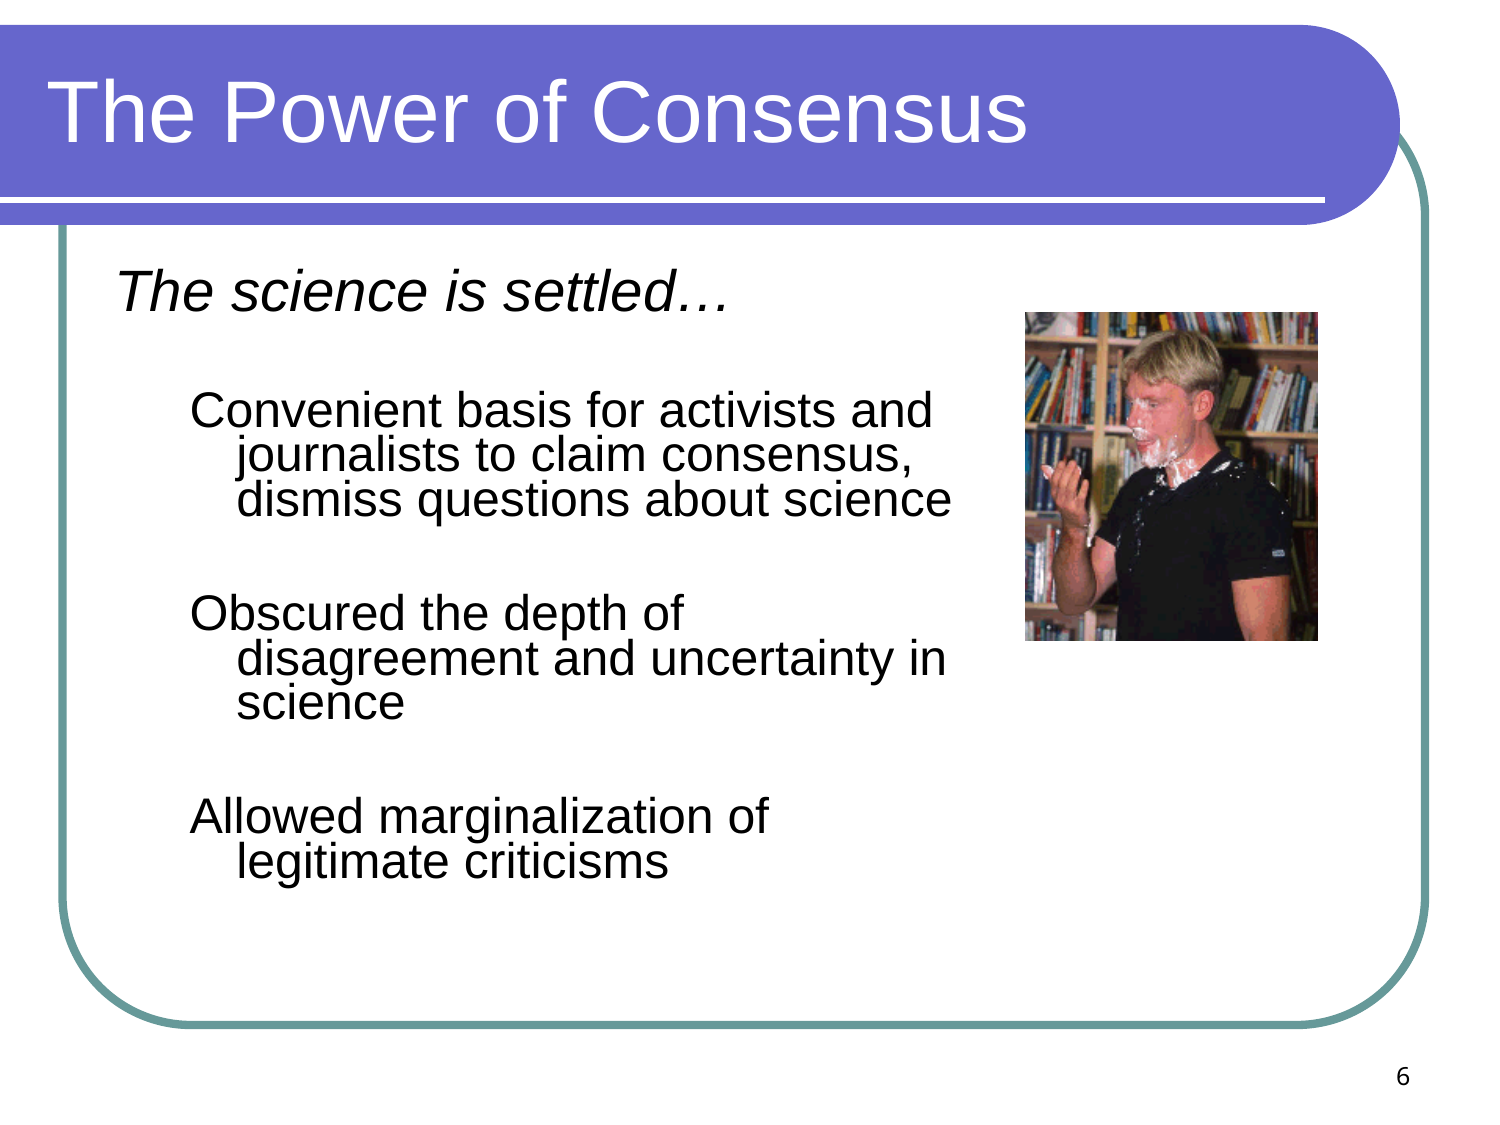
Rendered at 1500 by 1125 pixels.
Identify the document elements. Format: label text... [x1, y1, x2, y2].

title The Power of Consensus [31, 37, 1347, 188]
list The science is settled… Convenient basis for activists and journalists to claim consensus, dismiss questions about science Obscured the depth of disagreement and uncertainty in science Allowed marginalization of legitimate criticisms [99, 262, 975, 988]
picture [1025, 312, 1318, 641]
